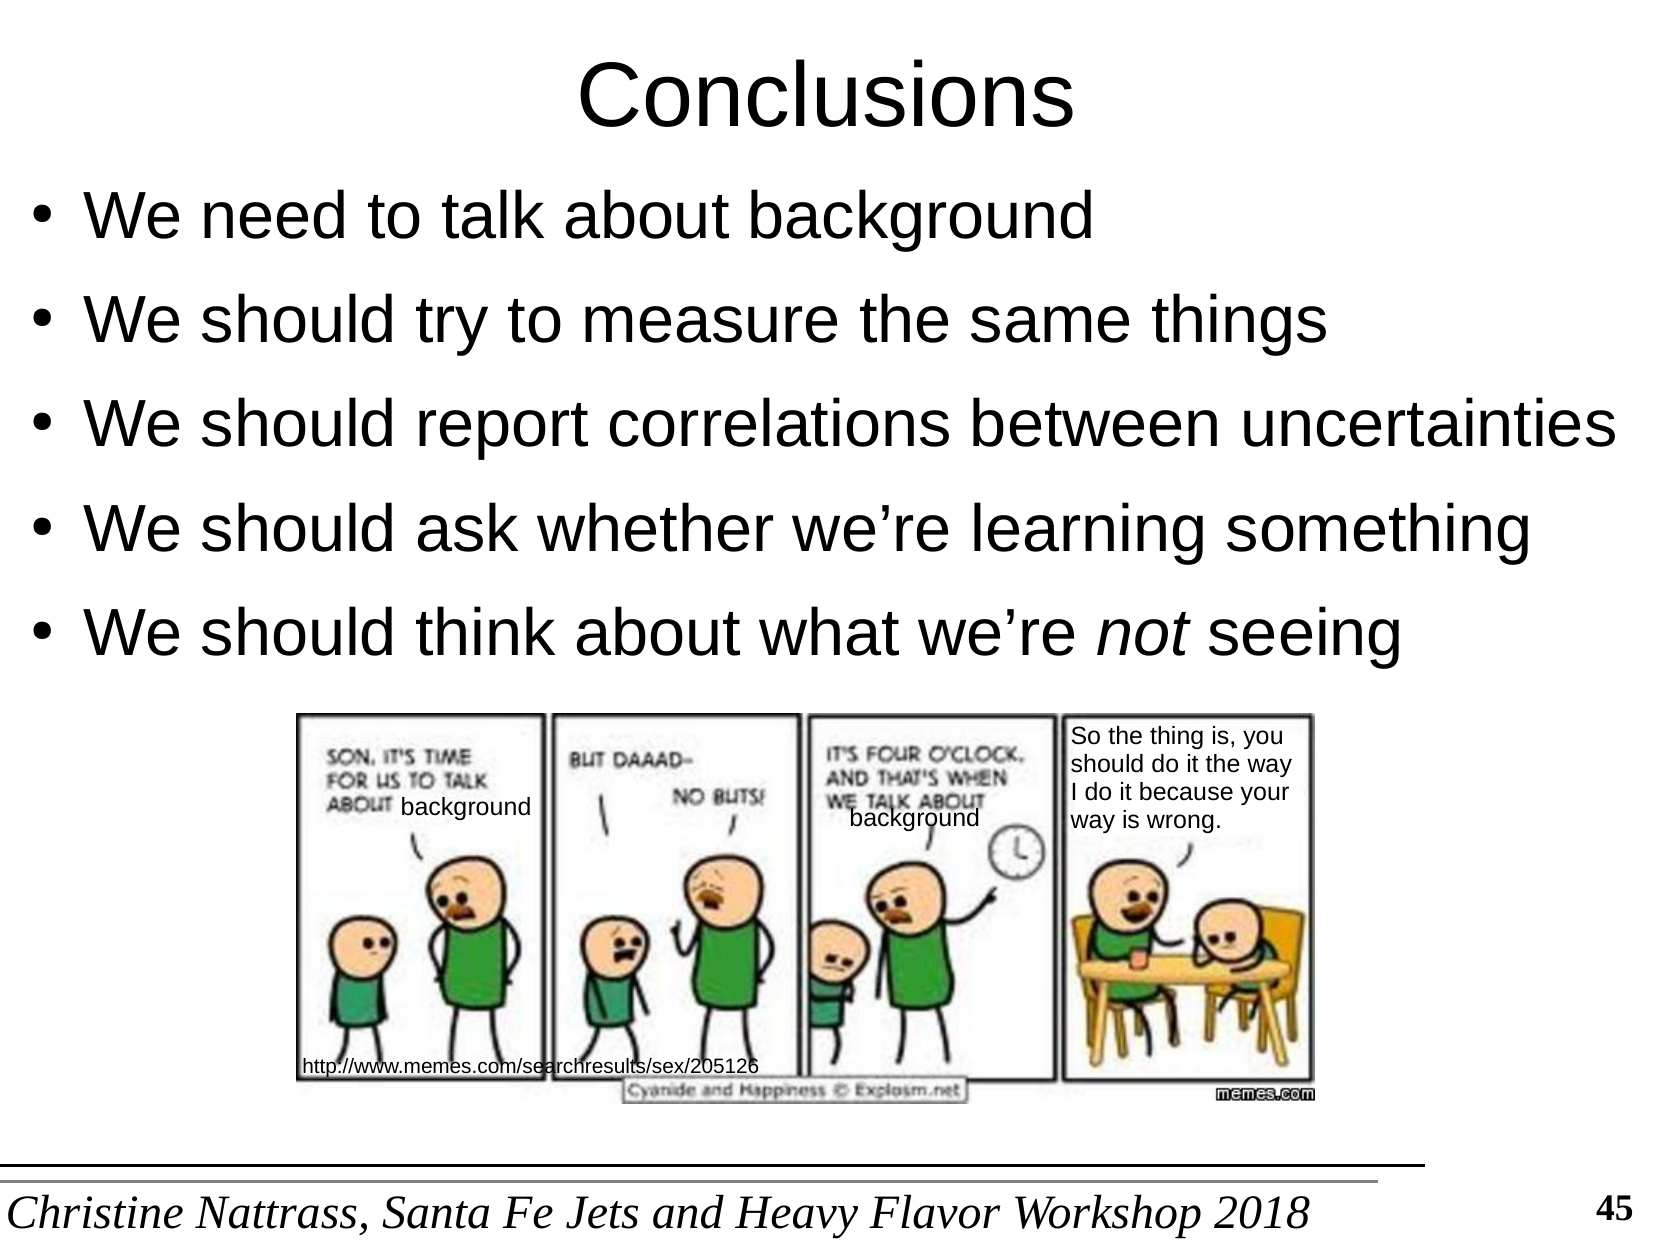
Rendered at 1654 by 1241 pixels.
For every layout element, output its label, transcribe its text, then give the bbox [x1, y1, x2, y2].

text_box http://www.memes.com/searchresults/sex/205126 [287, 1047, 1142, 1105]
text_box So the thing is, you should do it the way I do it because your way is wrong. [1055, 714, 1311, 925]
text_box background [834, 796, 1000, 840]
picture [296, 713, 1315, 1105]
title Conclusions [82, 19, 1571, 170]
list We need to talk about background We should try to measure the same things We should report correlations between uncertainties We should ask whether we’re learning something We should think about what we’re not seeing [12, 177, 1627, 898]
text_box background [385, 784, 552, 828]
